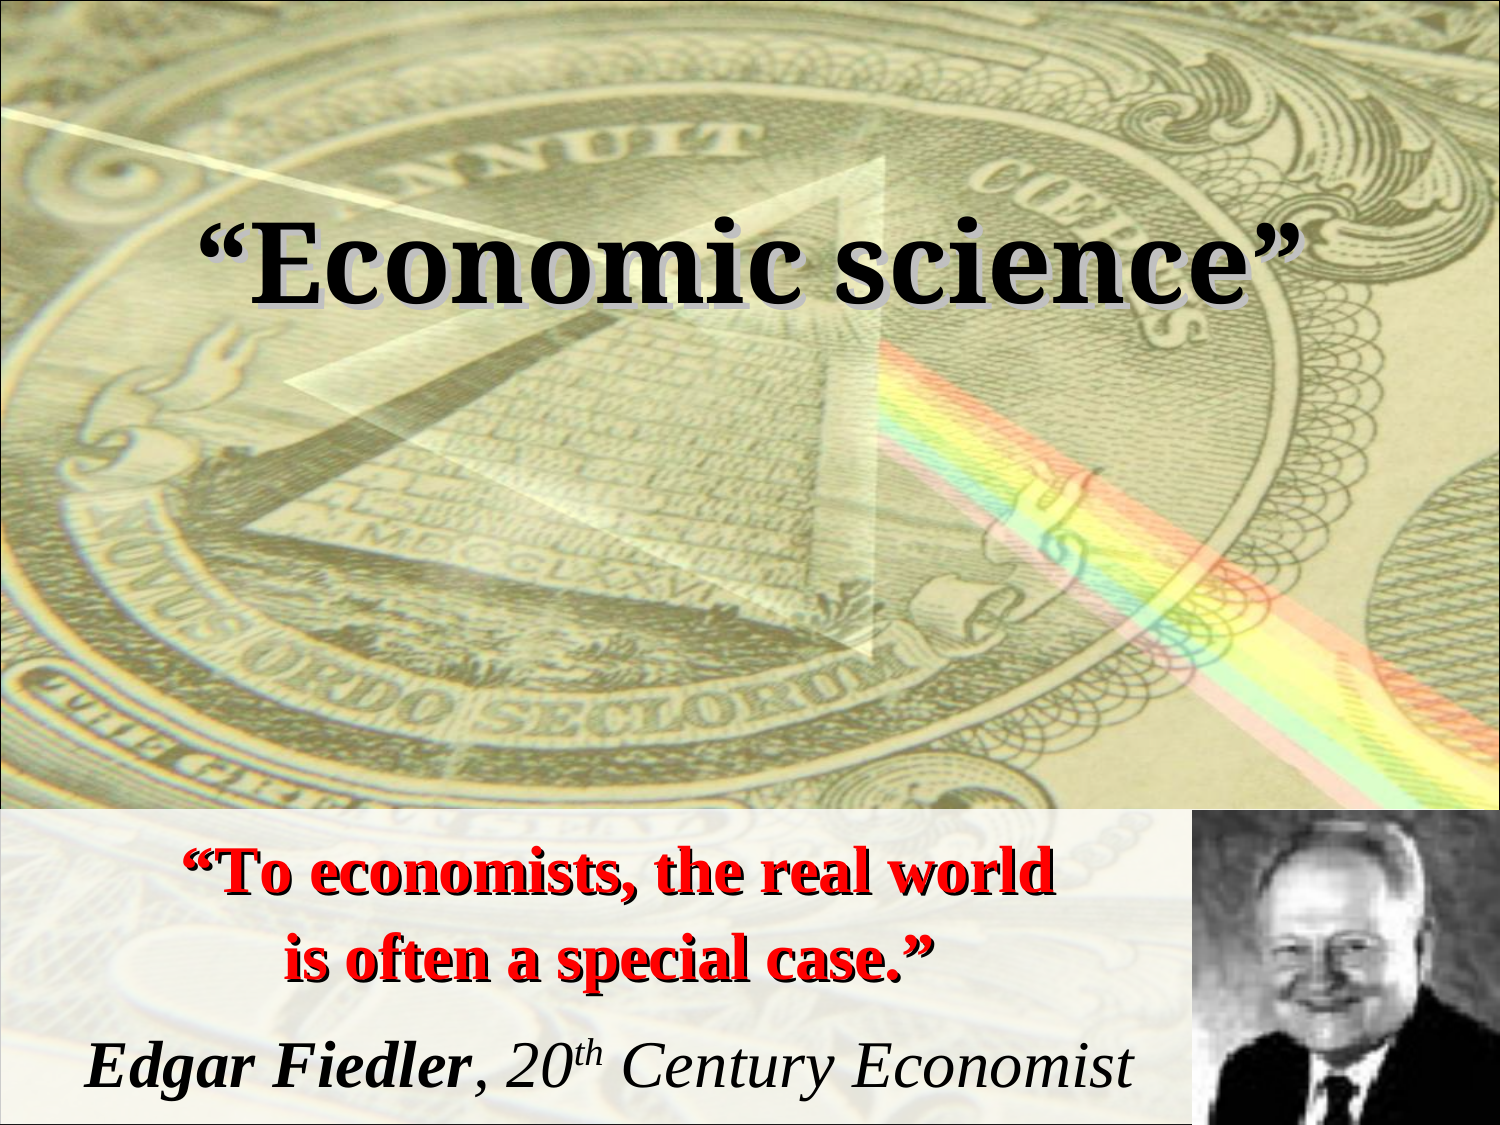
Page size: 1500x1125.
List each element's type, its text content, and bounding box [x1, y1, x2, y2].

picture [1192, 810, 1500, 1125]
text_box “Economic science” [0, 160, 1500, 356]
text_box “To economists, the real world is often a special case.” Edgar Fiedler, 20th Century Economist [9, 807, 1210, 1125]
text_box [0, 0, 1500, 160]
text_box [0, 356, 1500, 1125]
